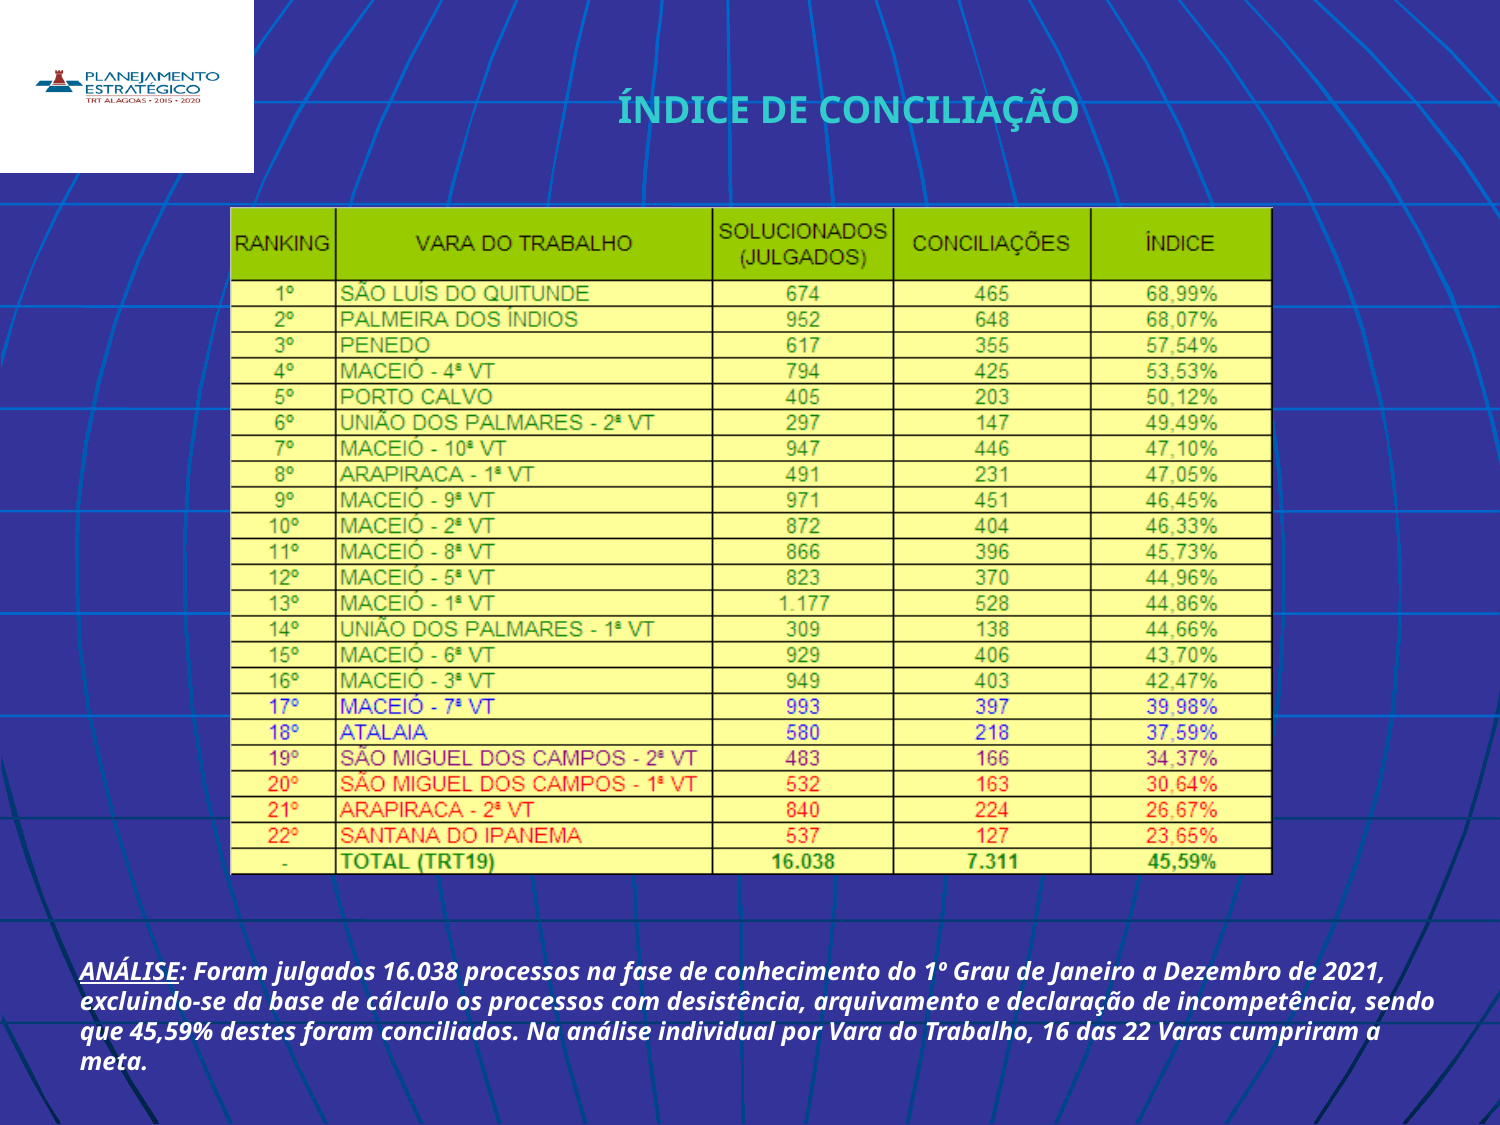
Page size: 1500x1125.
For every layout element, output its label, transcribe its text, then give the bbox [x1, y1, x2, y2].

picture [0, 0, 254, 173]
picture [230, 207, 1273, 875]
text_box ÍNDICE DE CONCILIAÇÃO [242, 78, 1448, 139]
text_box ANÁLISE: Foram julgados 16.038 processos na fase de conhecimento do 1º Grau de Janeiro a Dezembro de 2021, excluindo-se da base de cálculo os processos com desistência, arquivamento e declaração de incompetência, sendo que 45,59% destes foram conciliados. Na análise individual por Vara do Trabalho, 16 das 22 Varas cumpriram a meta. [64, 947, 1471, 1125]
